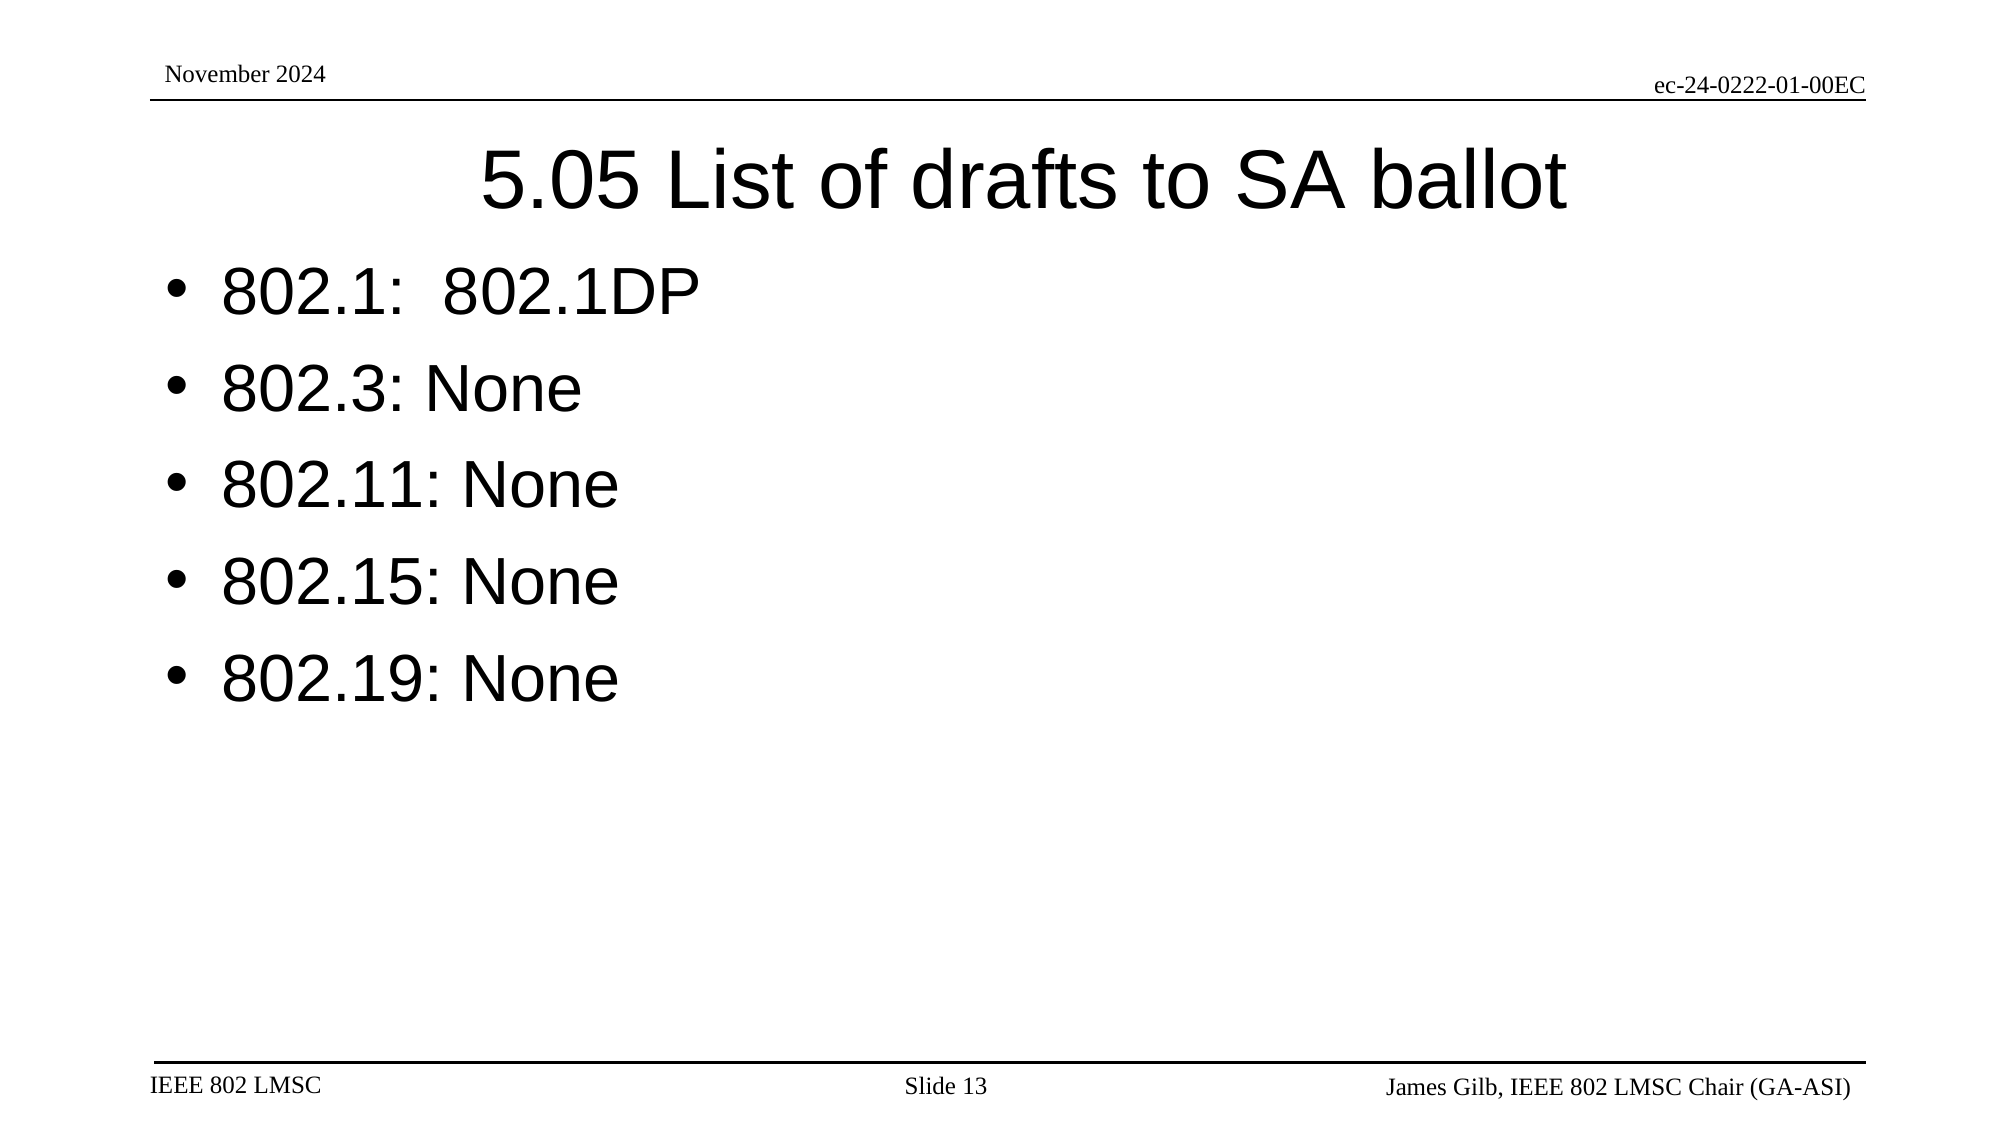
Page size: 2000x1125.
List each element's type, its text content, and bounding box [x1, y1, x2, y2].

title 5.05 List of drafts to SA ballot [150, 112, 1900, 238]
list 802.1: 802.1DP 802.3: None 802.11: None 802.15: None 802.19: None [150, 239, 1900, 1051]
